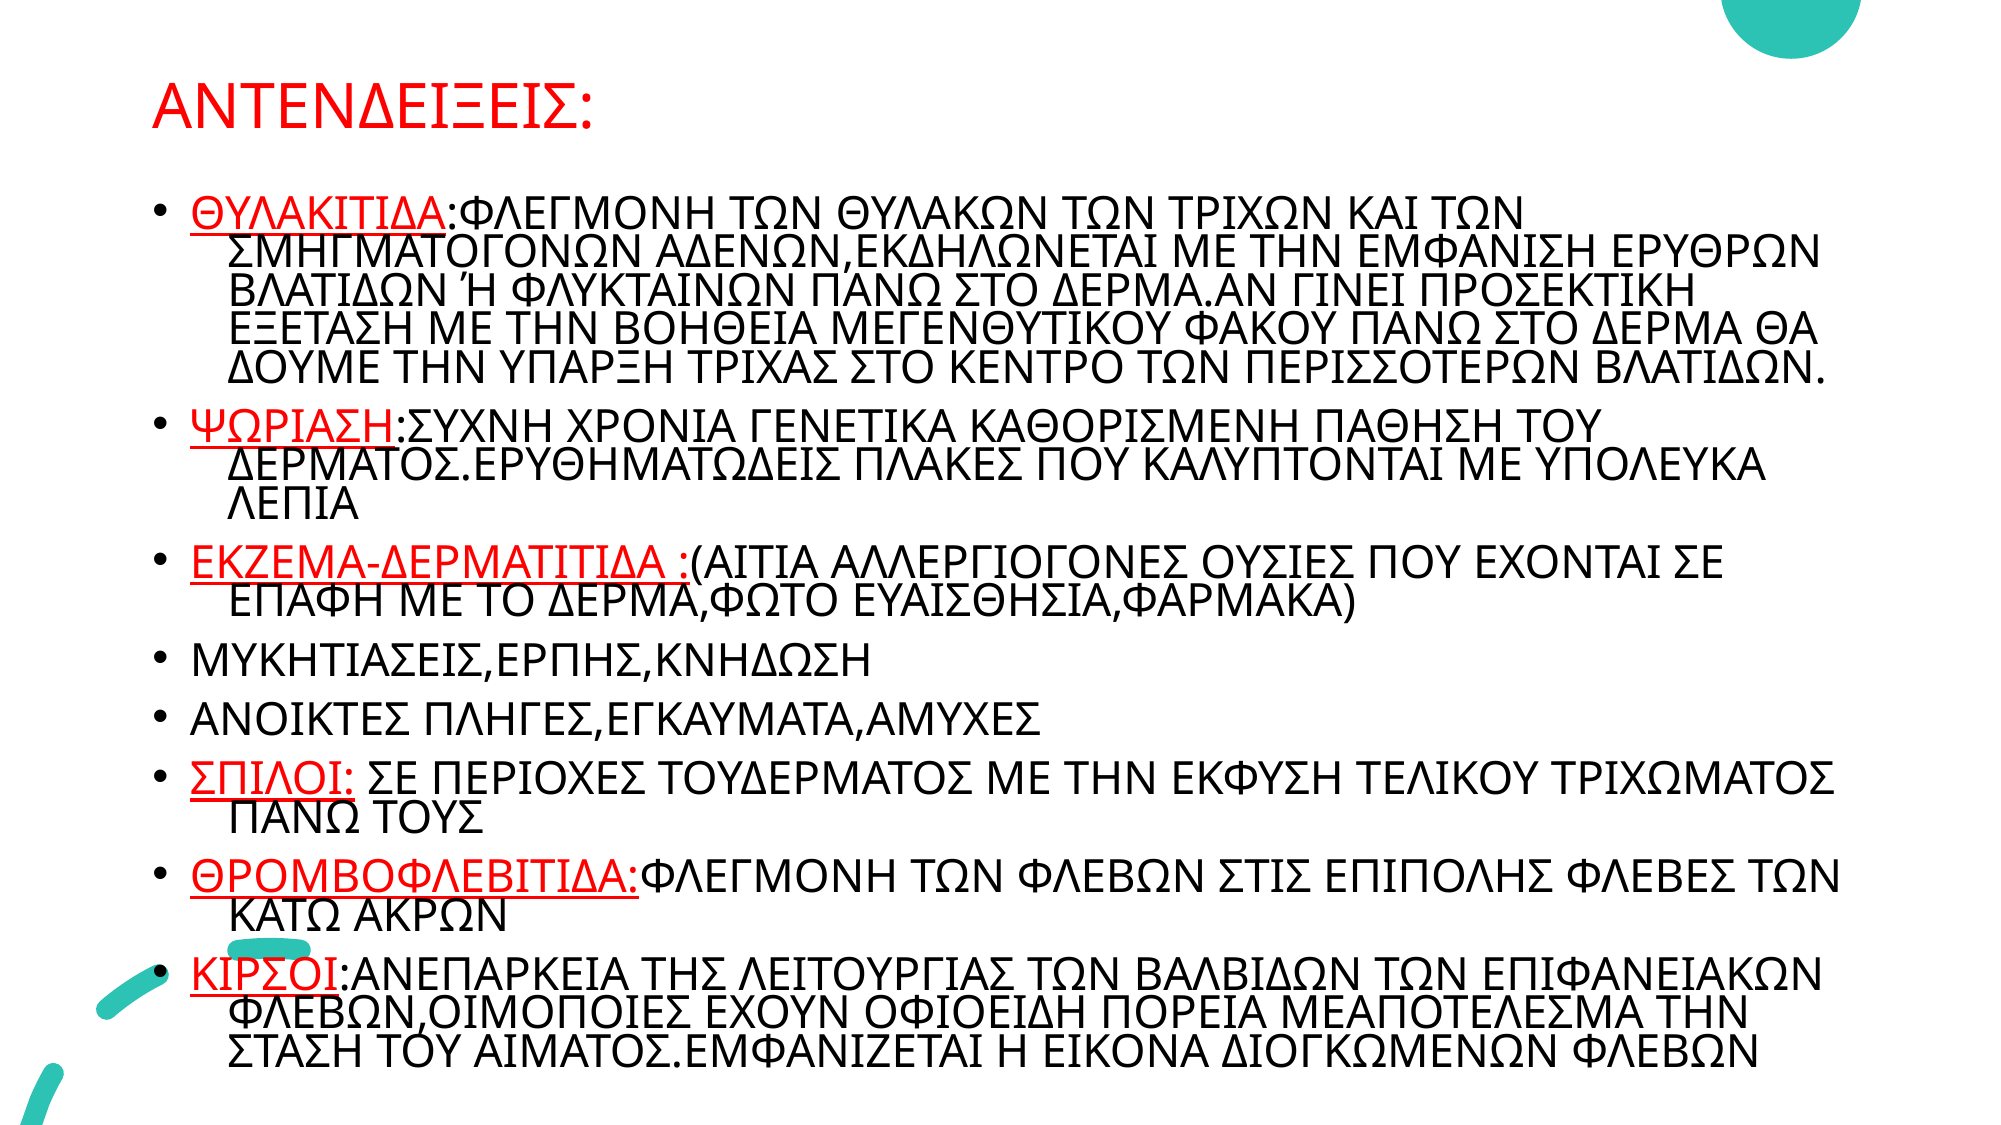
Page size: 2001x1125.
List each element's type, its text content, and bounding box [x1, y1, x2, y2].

title ΑΝΤΕΝΔΕΙΞΕΙΣ: [137, 59, 633, 157]
list ΘΥΛΑΚΙΤΙΔΑ:ΦΛΕΓΜΟΝΗ ΤΩΝ ΘΥΛΑΚΩΝ ΤΩΝ ΤΡΙΧΩΝ ΚΑΙ ΤΩΝ ΣΜΗΓΜΑΤΟΓΟΝΩΝ ΑΔΕΝΩΝ,ΕΚΔΗΛΩΝΕΤΑΙ ΜΕ ΤΗΝ ΕΜΦΑΝΙΣΗ ΕΡΥΘΡΩΝ ΒΛΑΤΙΔΩΝ Ή ΦΛΥΚΤΑΙΝΩΝ ΠΑΝΩ ΣΤΟ ΔΕΡΜΑ.ΑΝ ΓΙΝΕΙ ΠΡΟΣΕΚΤΙΚΗ ΕΞΕΤΑΣΗ ΜΕ ΤΗΝ ΒΟΗΘΕΙΑ ΜΕΓΕΝΘΥΤΙΚΟΥ ΦΑΚΟΥ ΠΑΝΩ ΣΤΟ ΔΕΡΜΑ ΘΑ ΔΟΥΜΕ ΤΗΝ ΥΠΑΡΞΗ ΤΡΙΧΑΣ ΣΤΟ ΚΕΝΤΡΟ ΤΩΝ ΠΕΡΙΣΣΟΤΕΡΩΝ ΒΛΑΤΙΔΩΝ. ΨΩΡΙΑΣΗ:ΣΥΧΝΗ ΧΡΟΝΙΑ ΓΕΝΕΤΙΚΑ ΚΑΘΟΡΙΣΜΕΝΗ ΠΑΘΗΣΗ ΤΟΥ ΔΕΡΜΑΤΟΣ.ΕΡΥΘΗΜΑΤΩΔΕΙΣ ΠΛΑΚΕΣ ΠΟΥ ΚΑΛΥΠΤΟΝΤΑΙ ΜΕ ΥΠΟΛΕΥΚΑ ΛΕΠΙΑ ΕΚΖΕΜΑ-ΔΕΡΜΑΤΙΤΙΔΑ :(ΑΙΤΙΑ ΑΛΛΕΡΓΙΟΓΟΝΕΣ ΟΥΣΙΕΣ ΠΟΥ ΕΧΟΝΤΑΙ ΣΕ ΕΠΑΦΗ ΜΕ ΤΟ ΔΕΡΜΑ,ΦΩΤΟ ΕΥΑΙΣΘΗΣΙΑ,ΦΑΡΜΑΚΑ) ΜΥΚΗΤΙΑΣΕΙΣ,ΕΡΠΗΣ,ΚΝΗΔΩΣΗ ΑΝΟΙΚΤΕΣ ΠΛΗΓΕΣ,ΕΓΚΑΥΜΑΤΑ,ΑΜΥΧΕΣ ΣΠΙΛΟΙ: ΣΕ ΠΕΡΙΟΧΕΣ ΤΟΥΔΕΡΜΑΤΟΣ ΜΕ ΤΗΝ ΕΚΦΥΣΗ ΤΕΛΙΚΟΥ ΤΡΙΧΩΜΑΤΟΣ ΠΑΝΩ ΤΟΥΣ ΘΡΟΜΒΟΦΛΕΒΙΤΙΔΑ:ΦΛΕΓΜΟΝΗ ΤΩΝ ΦΛΕΒΩΝ ΣΤΙΣ ΕΠΙΠΟΛΗΣ ΦΛΕΒΕΣ ΤΩΝ ΚΑΤΩ ΑΚΡΩΝ ΚΙΡΣΟΙ:ΑΝΕΠΑΡΚΕΙΑ ΤΗΣ ΛΕΙΤΟΥΡΓΙΑΣ ΤΩΝ ΒΑΛΒΙΔΩΝ ΤΩΝ ΕΠΙΦΑΝΕΙΑΚΩΝ ΦΛΕΒΩΝ,ΟΙΜΟΠΟΙΕΣ ΕΧΟΥΝ ΟΦΙΟΕΙΔΗ ΠΟΡΕΙΑ ΜΕΑΠΟΤΕΛΕΣΜΑ ΤΗΝ ΣΤΑΣΗ ΤΟΥ ΑΙΜΑΤΟΣ.ΕΜΦΑΝΙΖΕΤΑΙ Η ΕΙΚΟΝΑ ΔΙΟΓΚΩΜΕΝΩΝ ΦΛΕΒΩΝ [137, 191, 1863, 1107]
